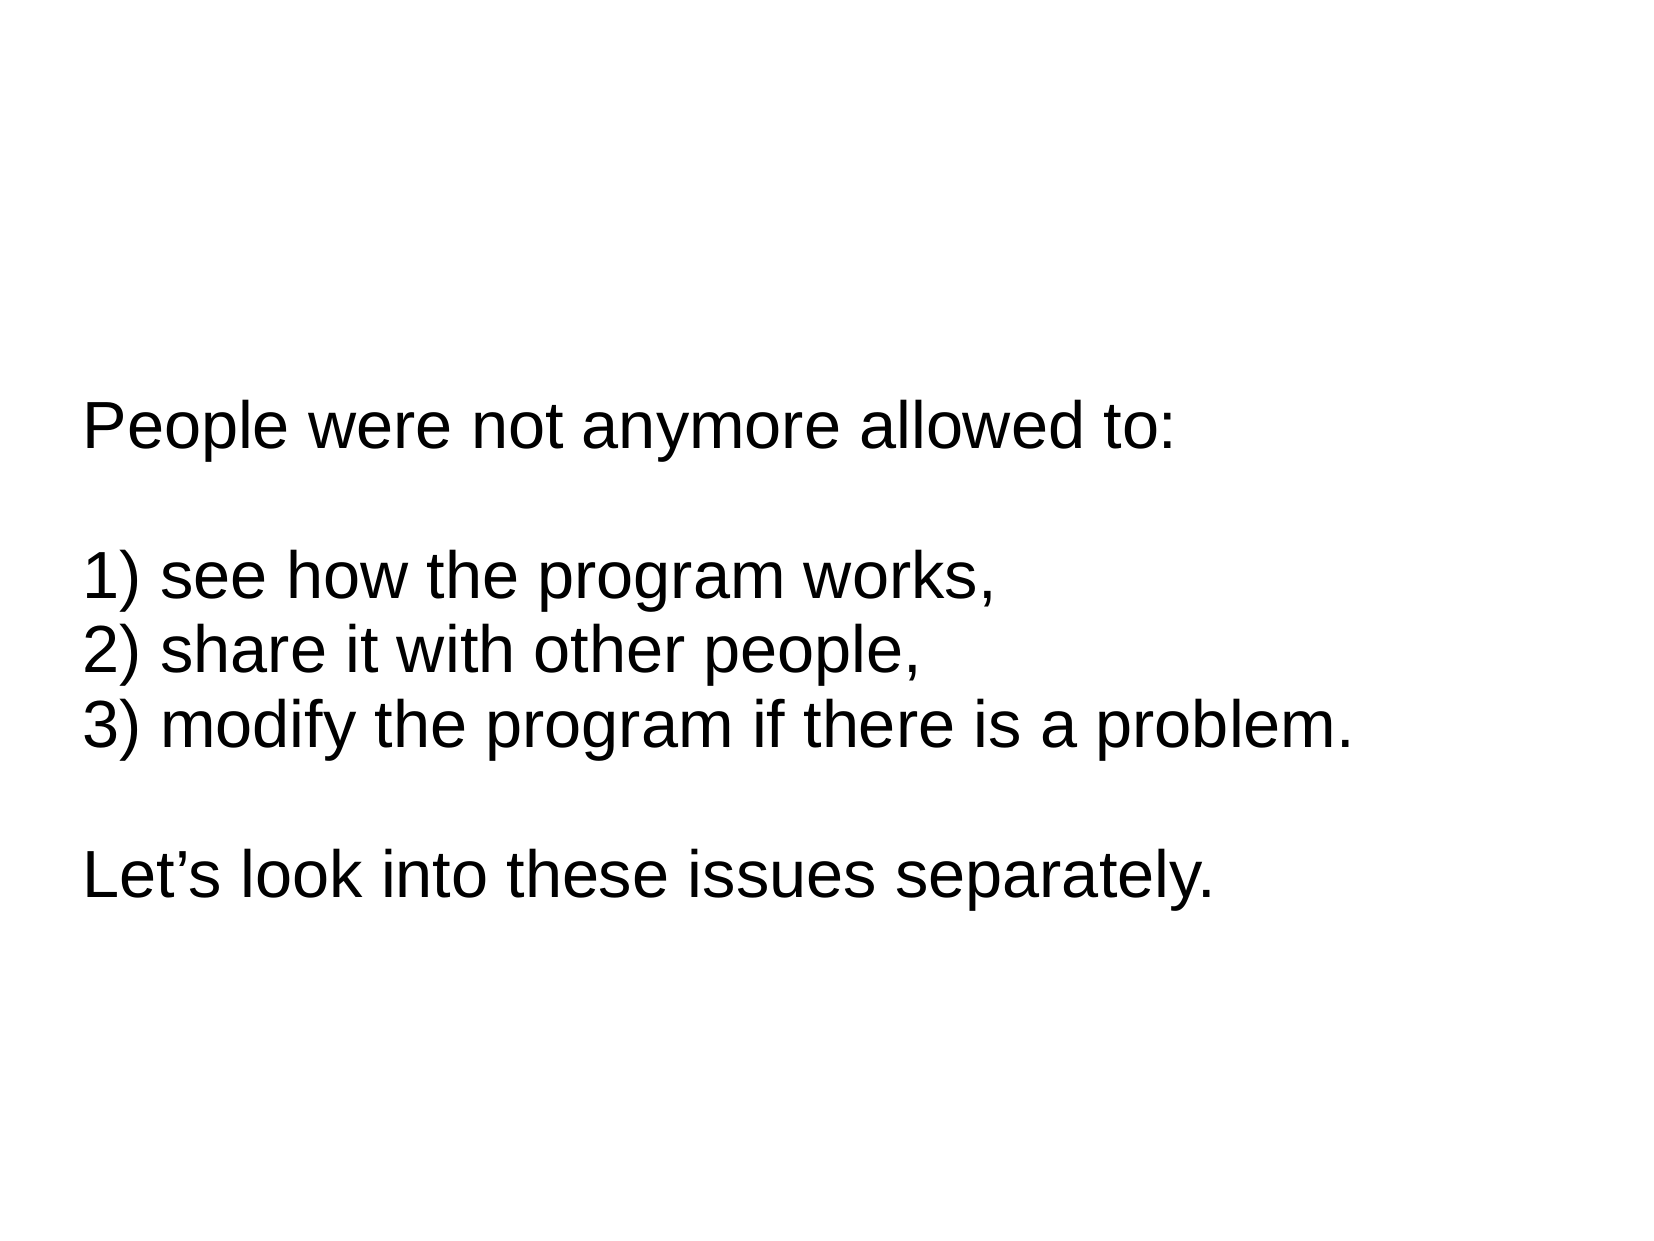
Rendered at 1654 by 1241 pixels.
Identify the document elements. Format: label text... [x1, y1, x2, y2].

subtitle People were not anymore allowed to: see how the program works, share it with other people, modify the program if there is a problem. Let’s look into these issues separately. [82, 290, 1571, 1010]
